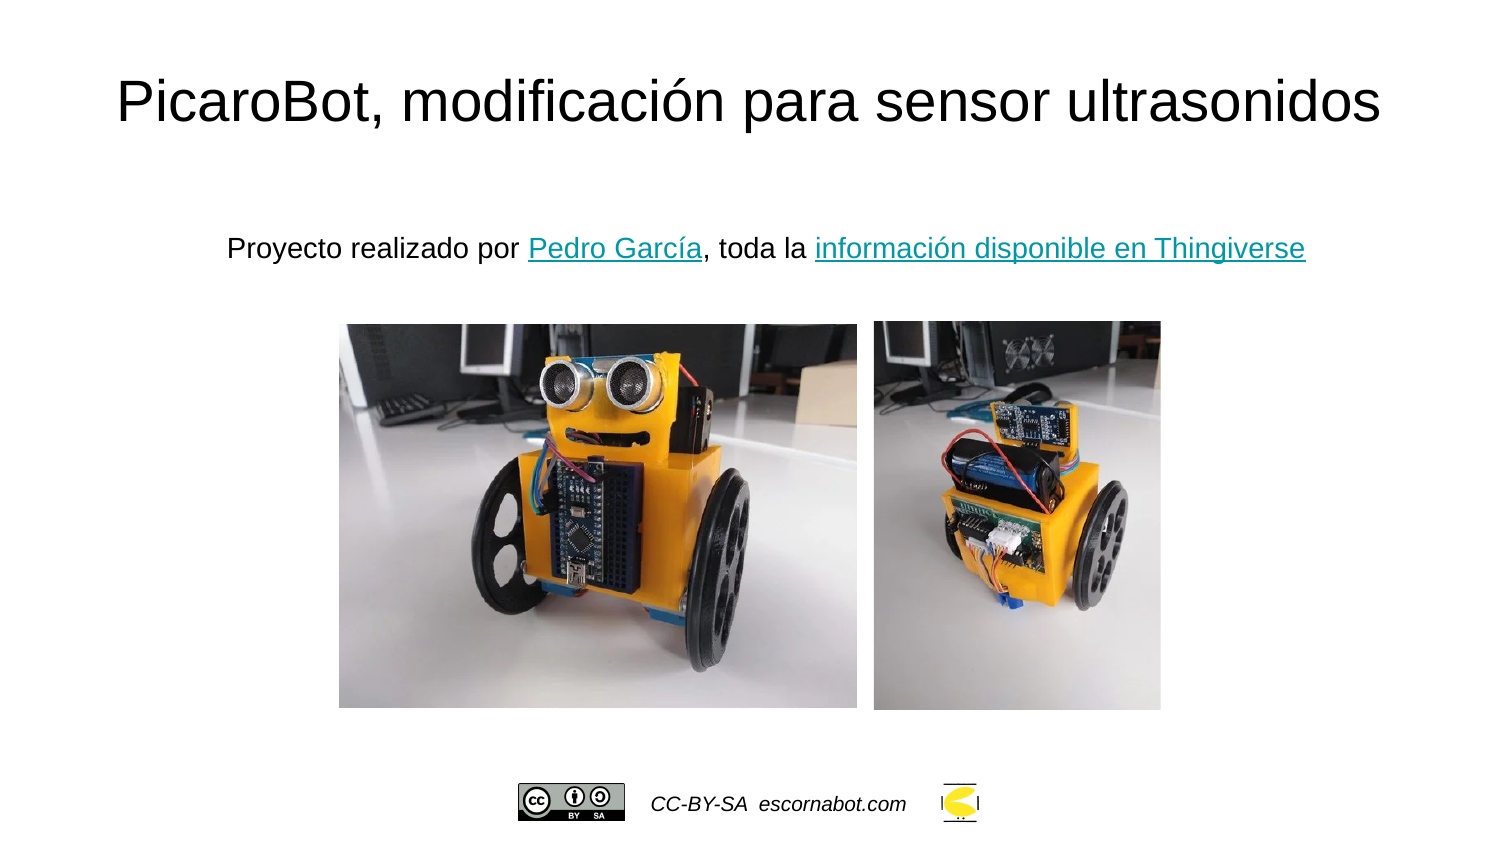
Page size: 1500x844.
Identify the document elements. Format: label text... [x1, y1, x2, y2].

title PicaroBot, modificación para sensor ultrasonidos [51, 48, 1449, 142]
picture [873, 321, 1161, 710]
text_box CC-BY-SA escornabot.com [635, 775, 936, 830]
text_box Proyecto realizado por Pedro García, toda la información disponible en Thingiverse [176, 196, 1356, 589]
picture [339, 321, 857, 710]
picture [518, 783, 625, 821]
picture [938, 781, 982, 824]
